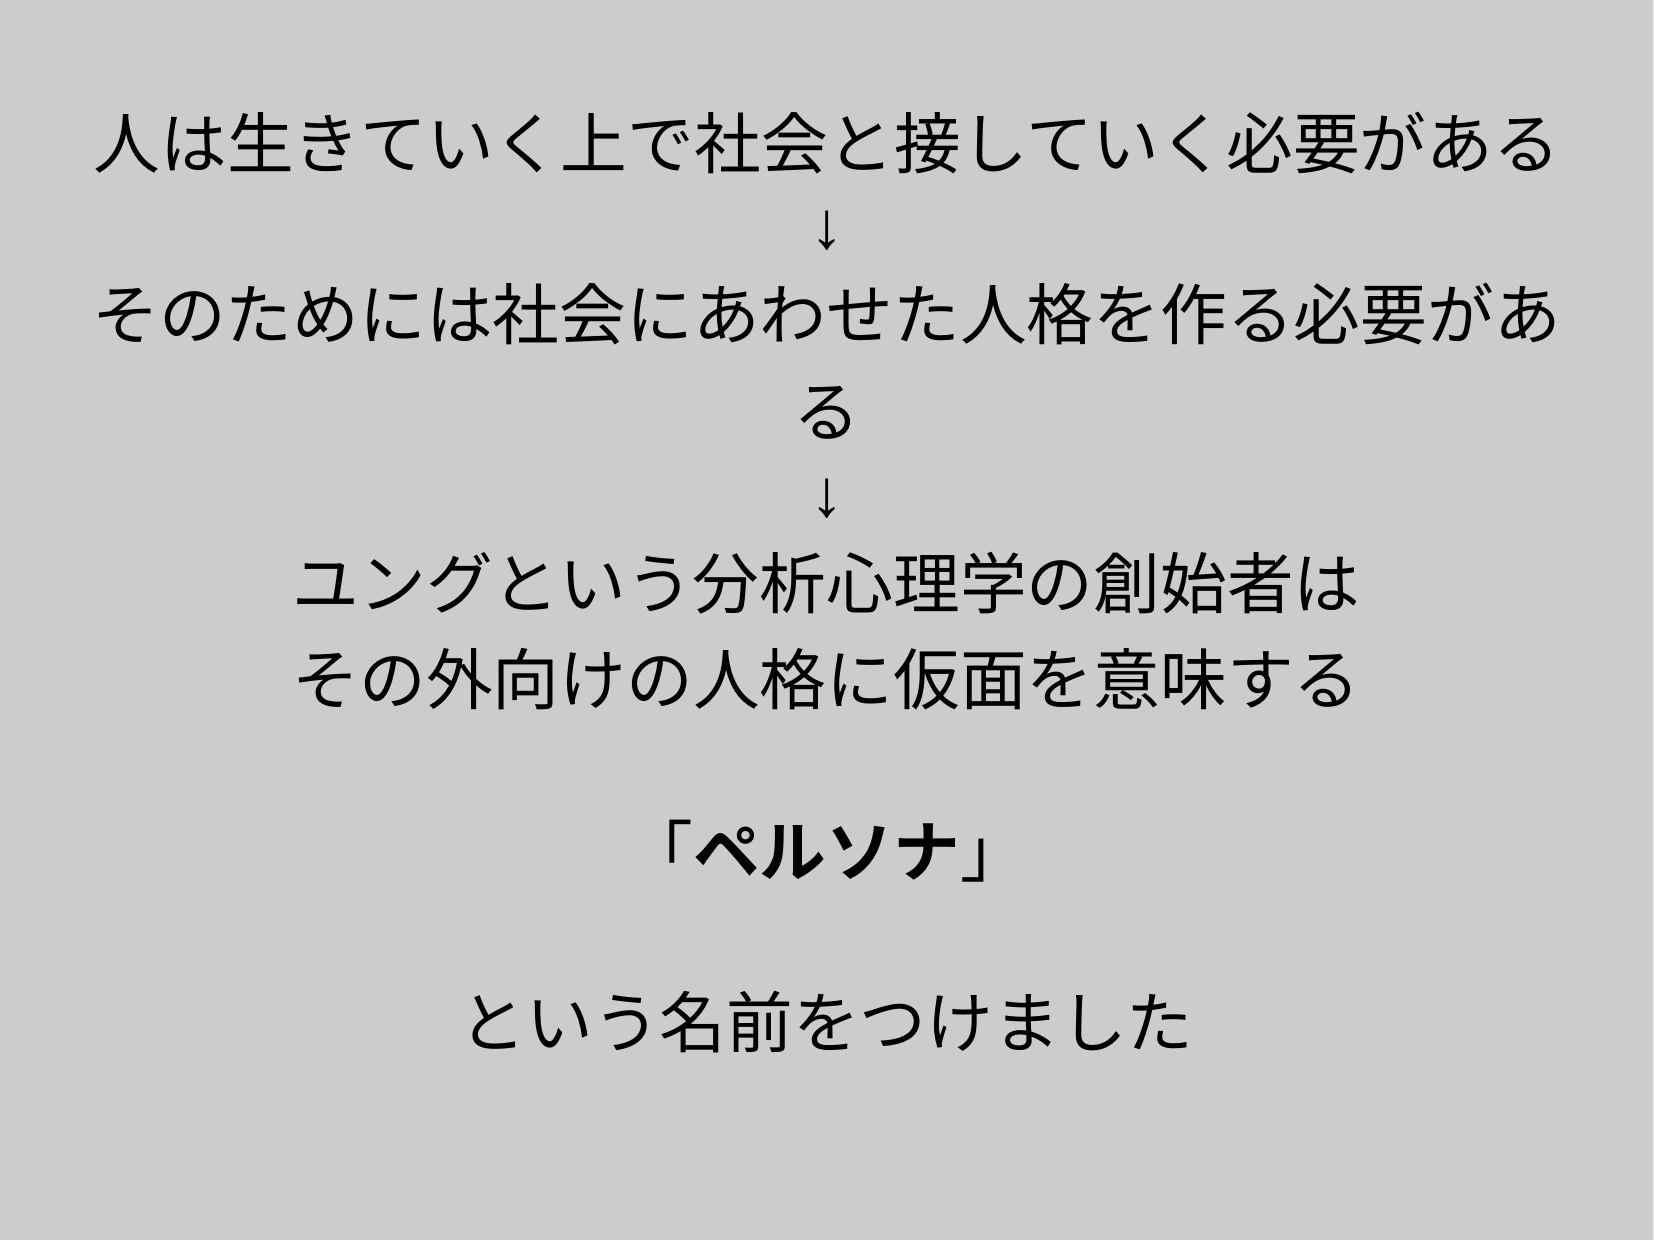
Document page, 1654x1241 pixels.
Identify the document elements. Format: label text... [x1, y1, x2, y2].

subtitle 人は生きていく上で社会と接していく必要がある ↓ そのためには社会にあわせた人格を作る必要がある ↓ ユングという分析心理学の創始者は その外向けの人格に仮面を意味する 「ペルソナ」 という名前をつけました [82, 56, 1571, 1102]
